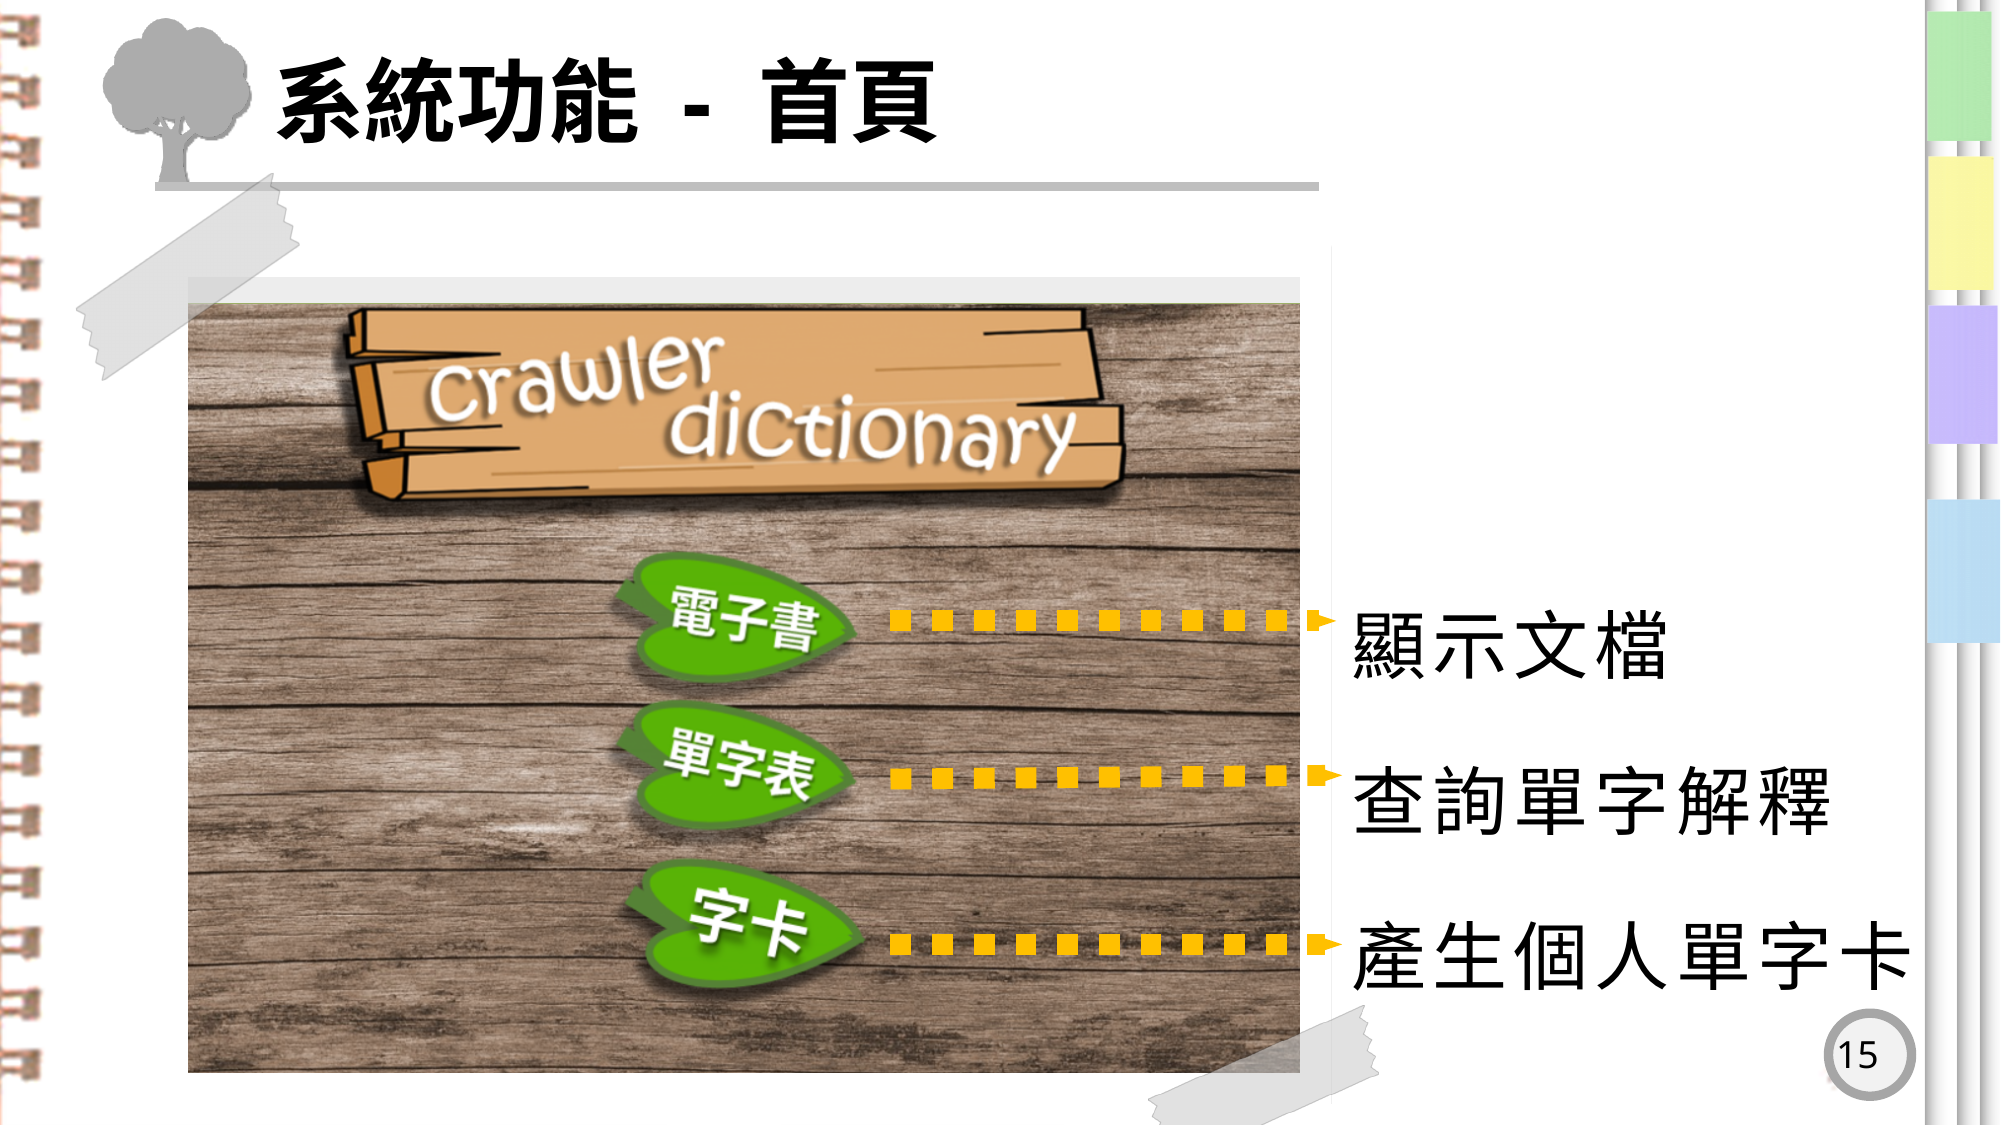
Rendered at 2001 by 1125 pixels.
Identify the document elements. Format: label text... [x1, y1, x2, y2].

text_box 15 [1821, 1021, 1904, 1093]
title 系統功能 - 首頁 [258, 29, 1867, 183]
picture [59, 170, 1379, 1125]
text_box 顯示文檔 查詢單字解釋 產生個人單字卡 [1336, 546, 1941, 1008]
